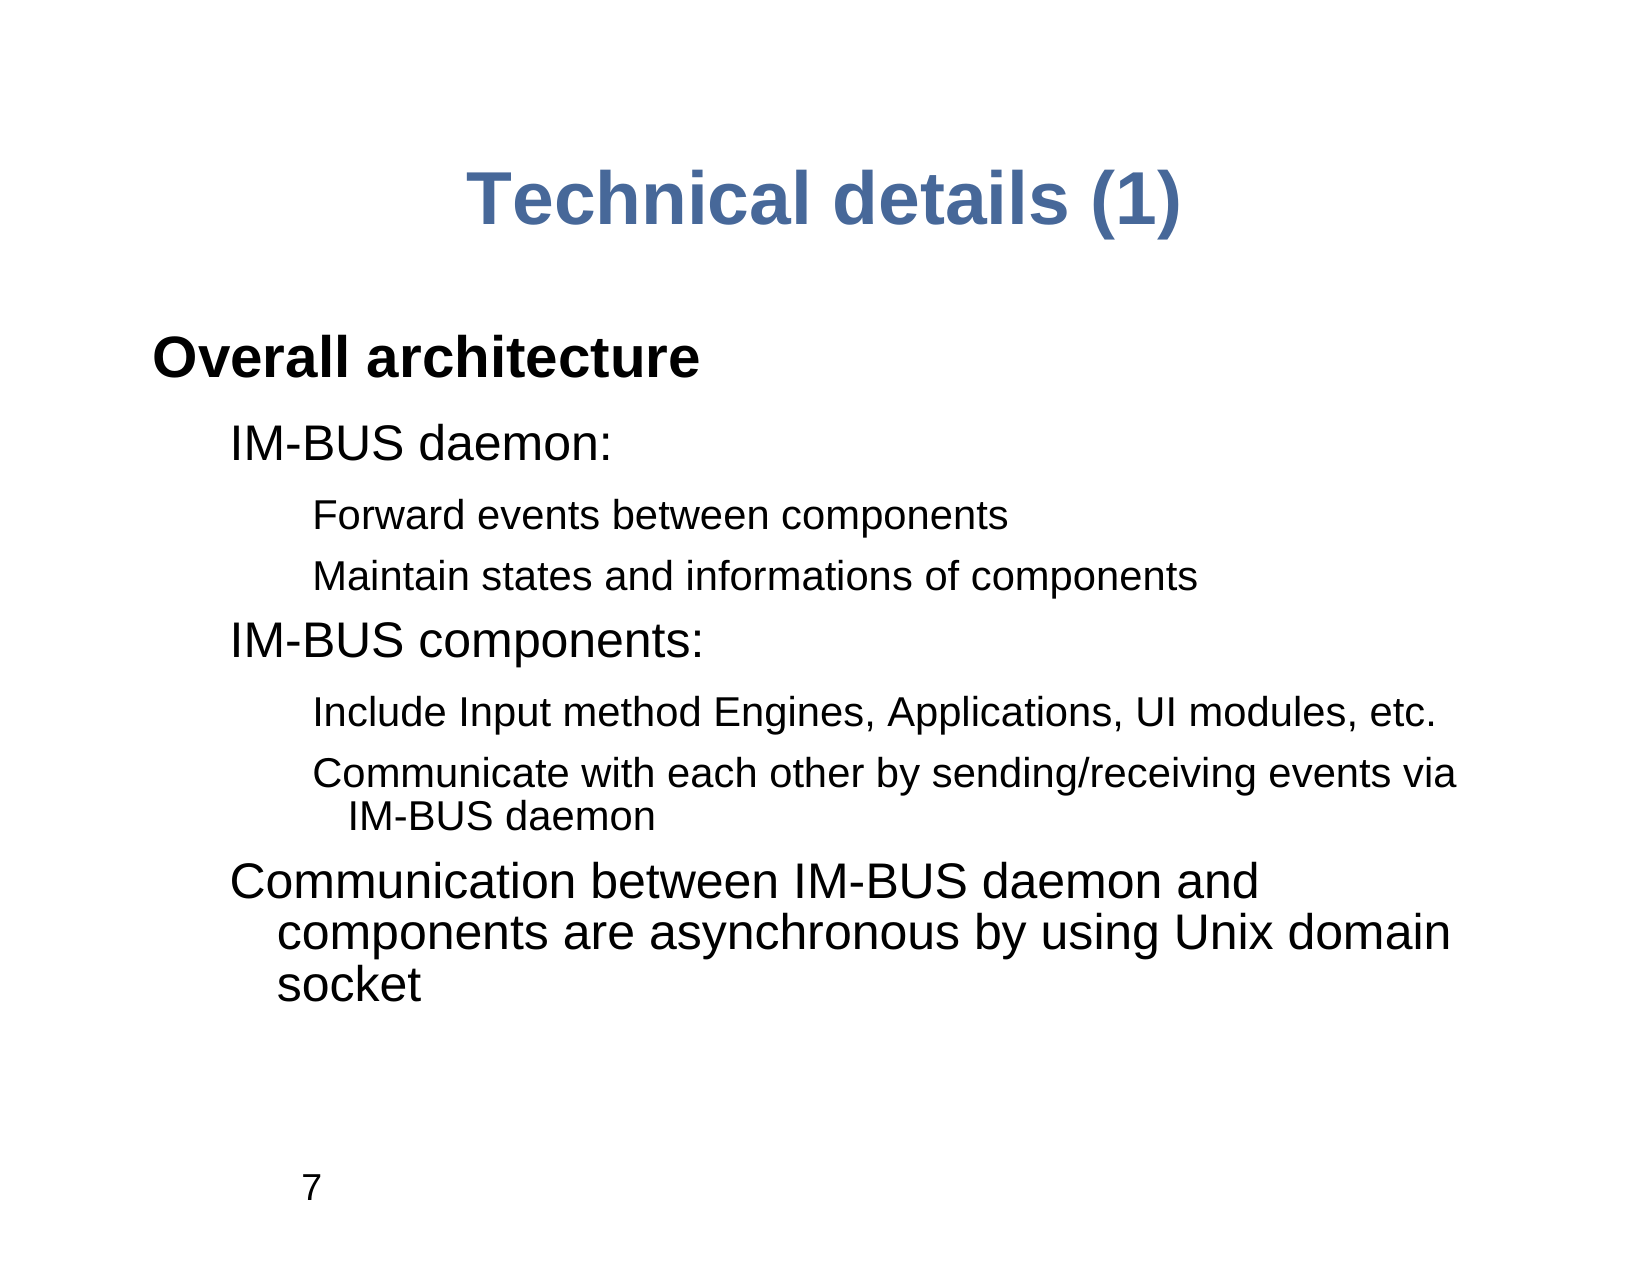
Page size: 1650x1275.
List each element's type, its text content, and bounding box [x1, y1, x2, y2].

list Overall architecture IM-BUS daemon: Forward events between components Maintain states and informations of components IM-BUS components: Include Input method Engines, Applications, UI modules, etc. Communicate with each other by sending/receiving events via IM-BUS daemon Communication between IM-BUS daemon and components are asynchronous by using Unix domain socket [135, 329, 1515, 1079]
title Technical details (1) [135, 112, 1515, 291]
